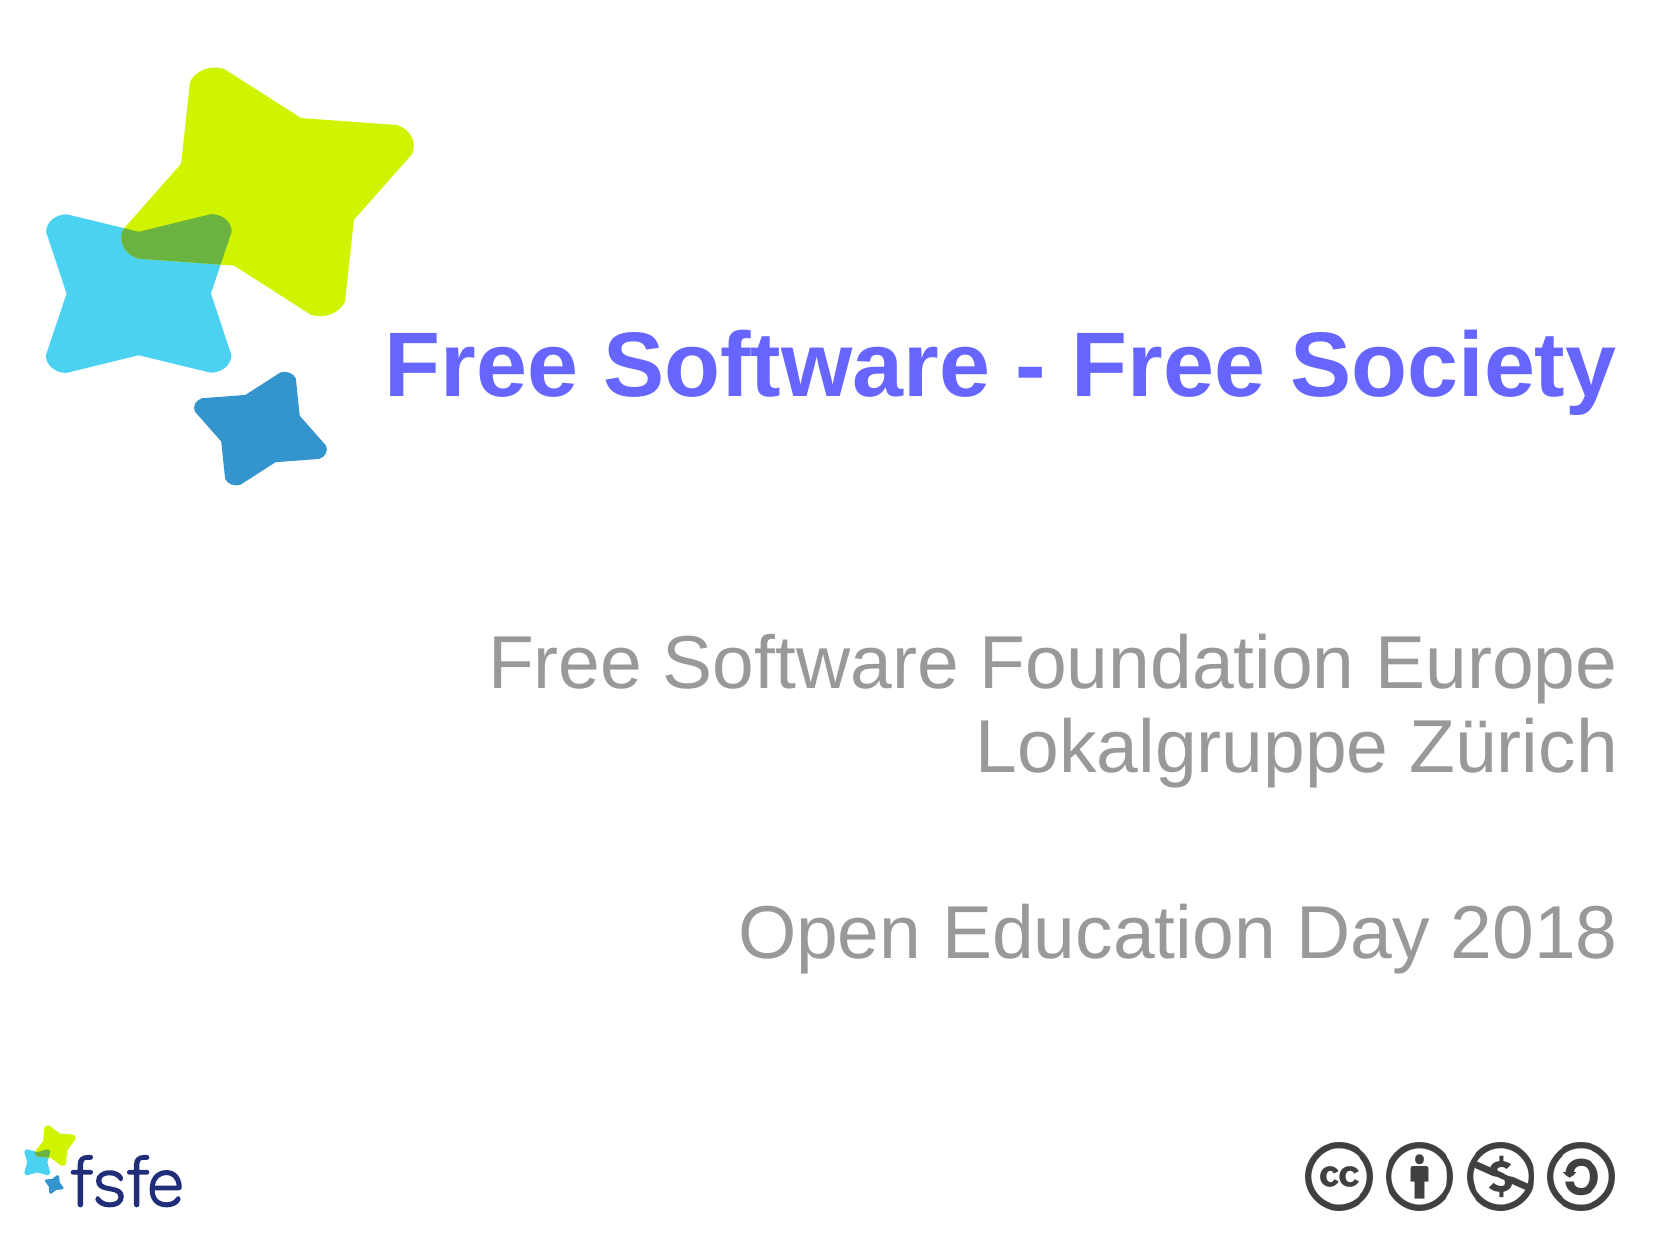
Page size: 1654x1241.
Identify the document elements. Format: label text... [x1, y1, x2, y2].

picture [29, 11, 449, 603]
subtitle Free Software - Free Society Free Software Foundation Europe Lokalgruppe Zürich Open Education Day 2018 [129, 225, 1619, 1063]
picture [1302, 1138, 1620, 1215]
